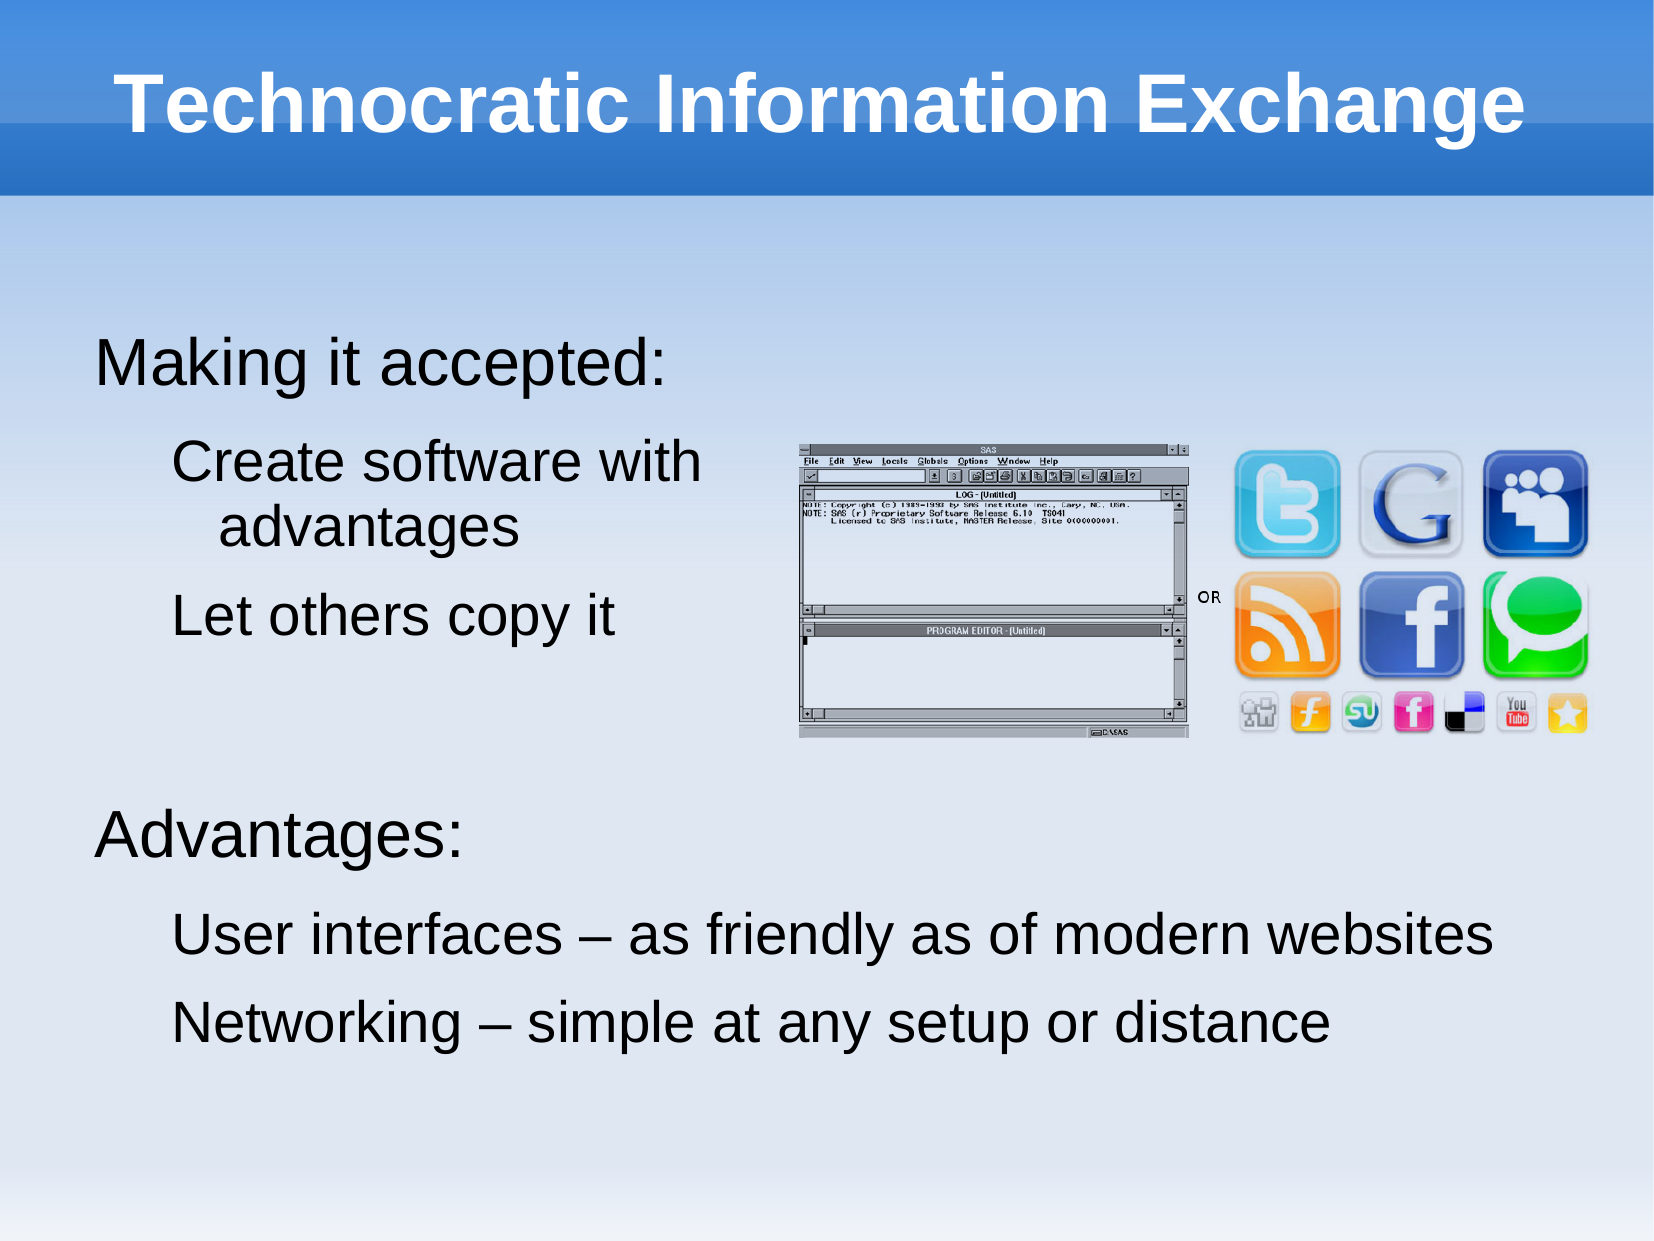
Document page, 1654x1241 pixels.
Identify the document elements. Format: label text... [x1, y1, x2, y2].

list Advantages: User interfaces – as friendly as of modern websites Networking – simple at any setup or distance [76, 797, 1565, 1129]
picture [0, 0, 1654, 1241]
title Technocratic Information Exchange [76, 7, 1565, 200]
list Making it accepted: Create software with advantages Let others copy it [76, 324, 768, 686]
